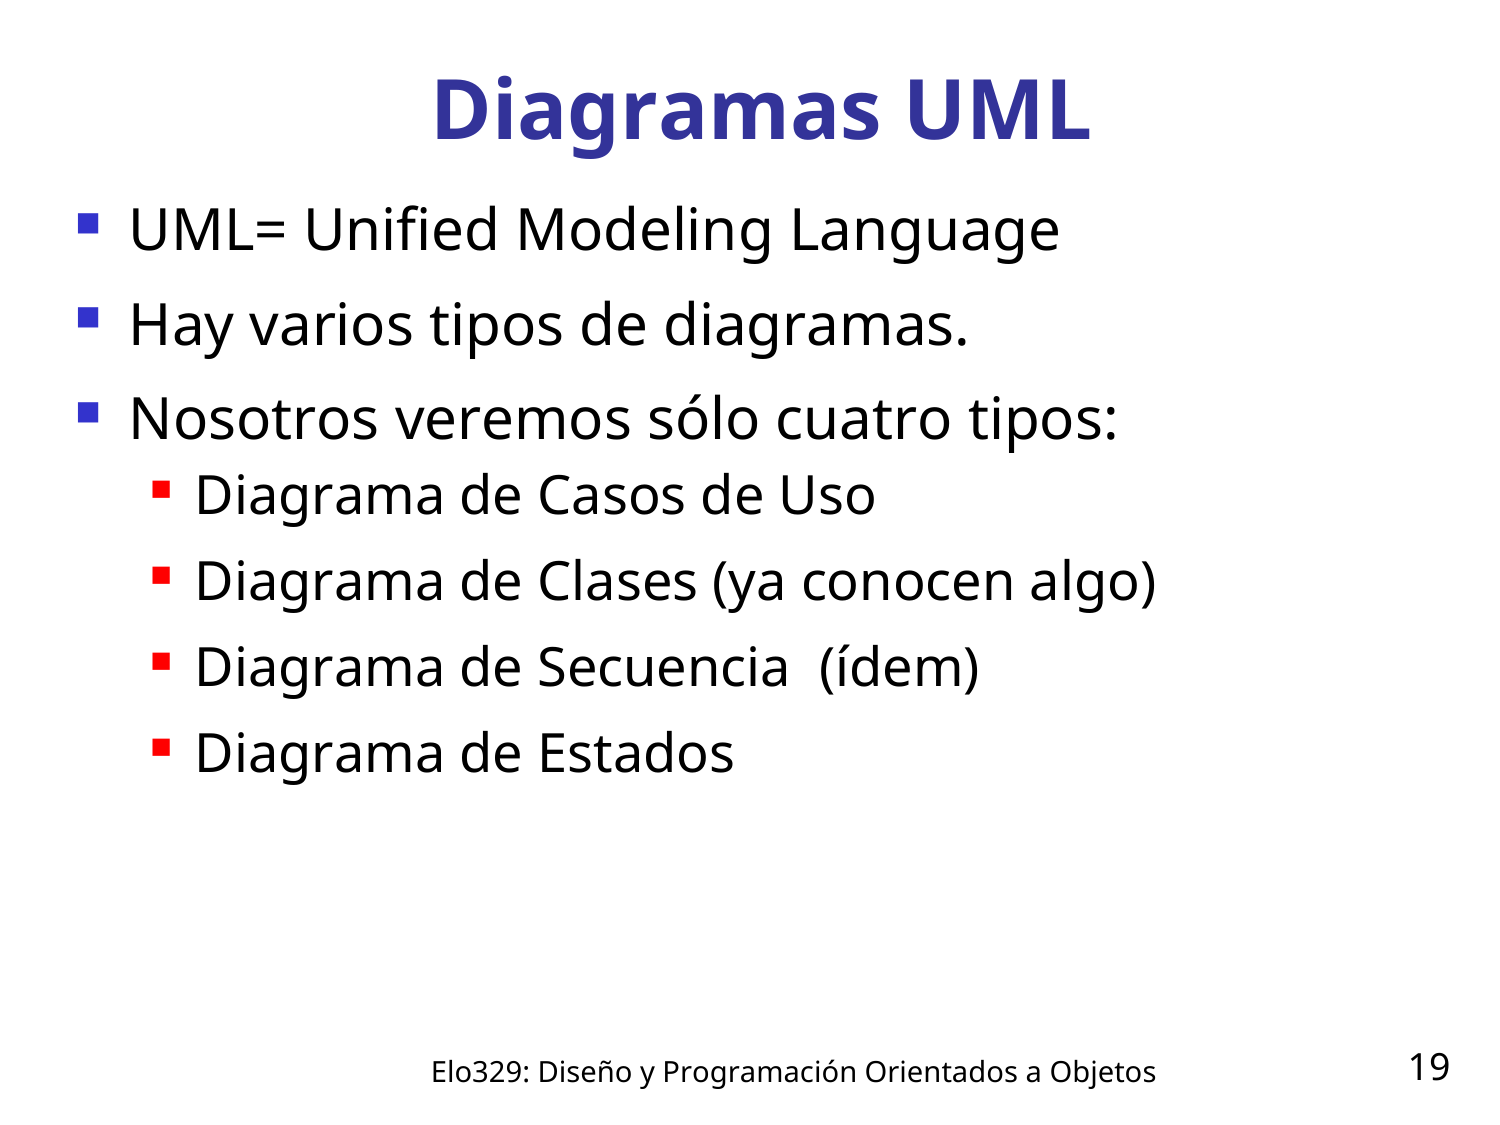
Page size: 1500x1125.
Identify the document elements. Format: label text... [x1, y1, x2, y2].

list UML= Unified Modeling Language Hay varios tipos de diagramas. Nosotros veremos sólo cuatro tipos: Diagrama de Casos de Uso Diagrama de Clases (ya conocen algo) Diagrama de Secuencia (ídem) Diagrama de Estados [75, 187, 1446, 1051]
title Diagramas UML [75, 25, 1449, 188]
